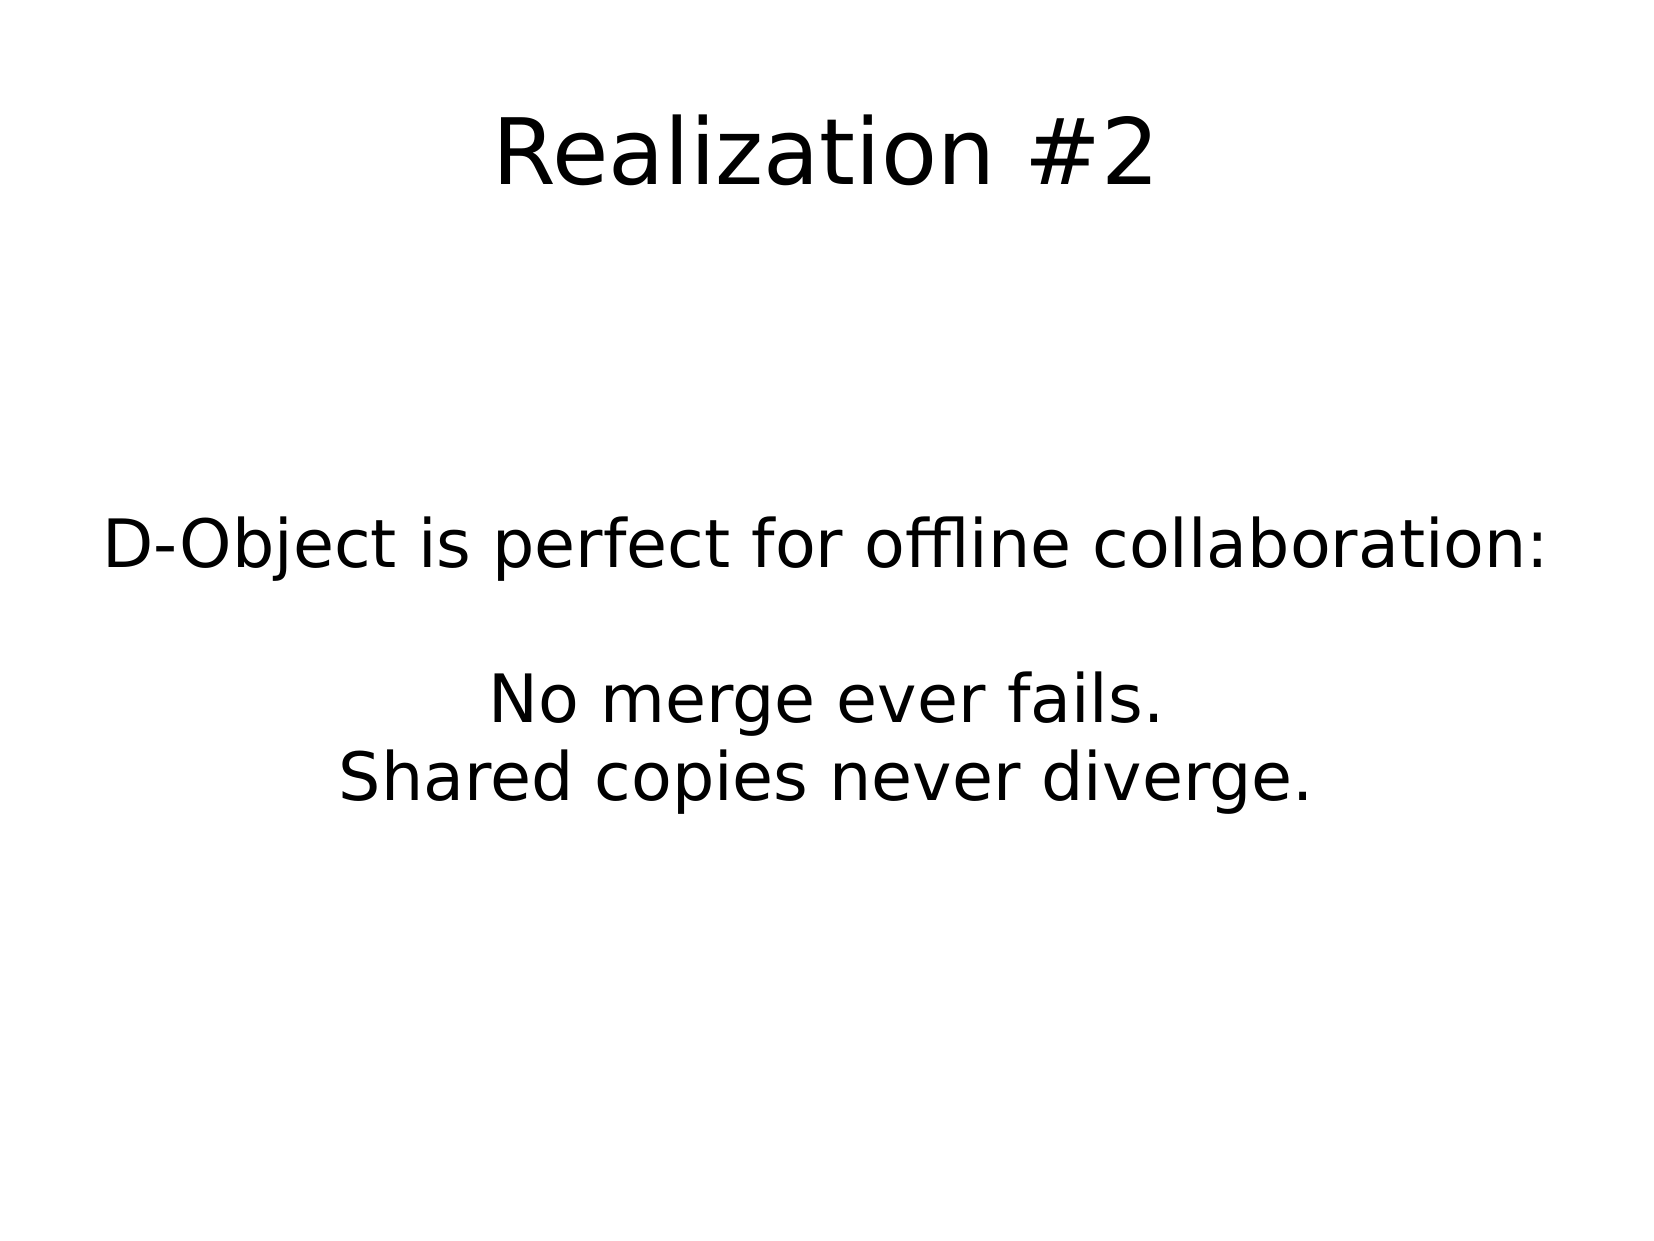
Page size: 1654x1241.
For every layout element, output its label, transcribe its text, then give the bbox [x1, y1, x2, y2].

title Realization #2 [82, 56, 1571, 250]
subtitle D-Object is perfect for offline collaboration: No merge ever fails. Shared copies never diverge. [82, 297, 1571, 1102]
